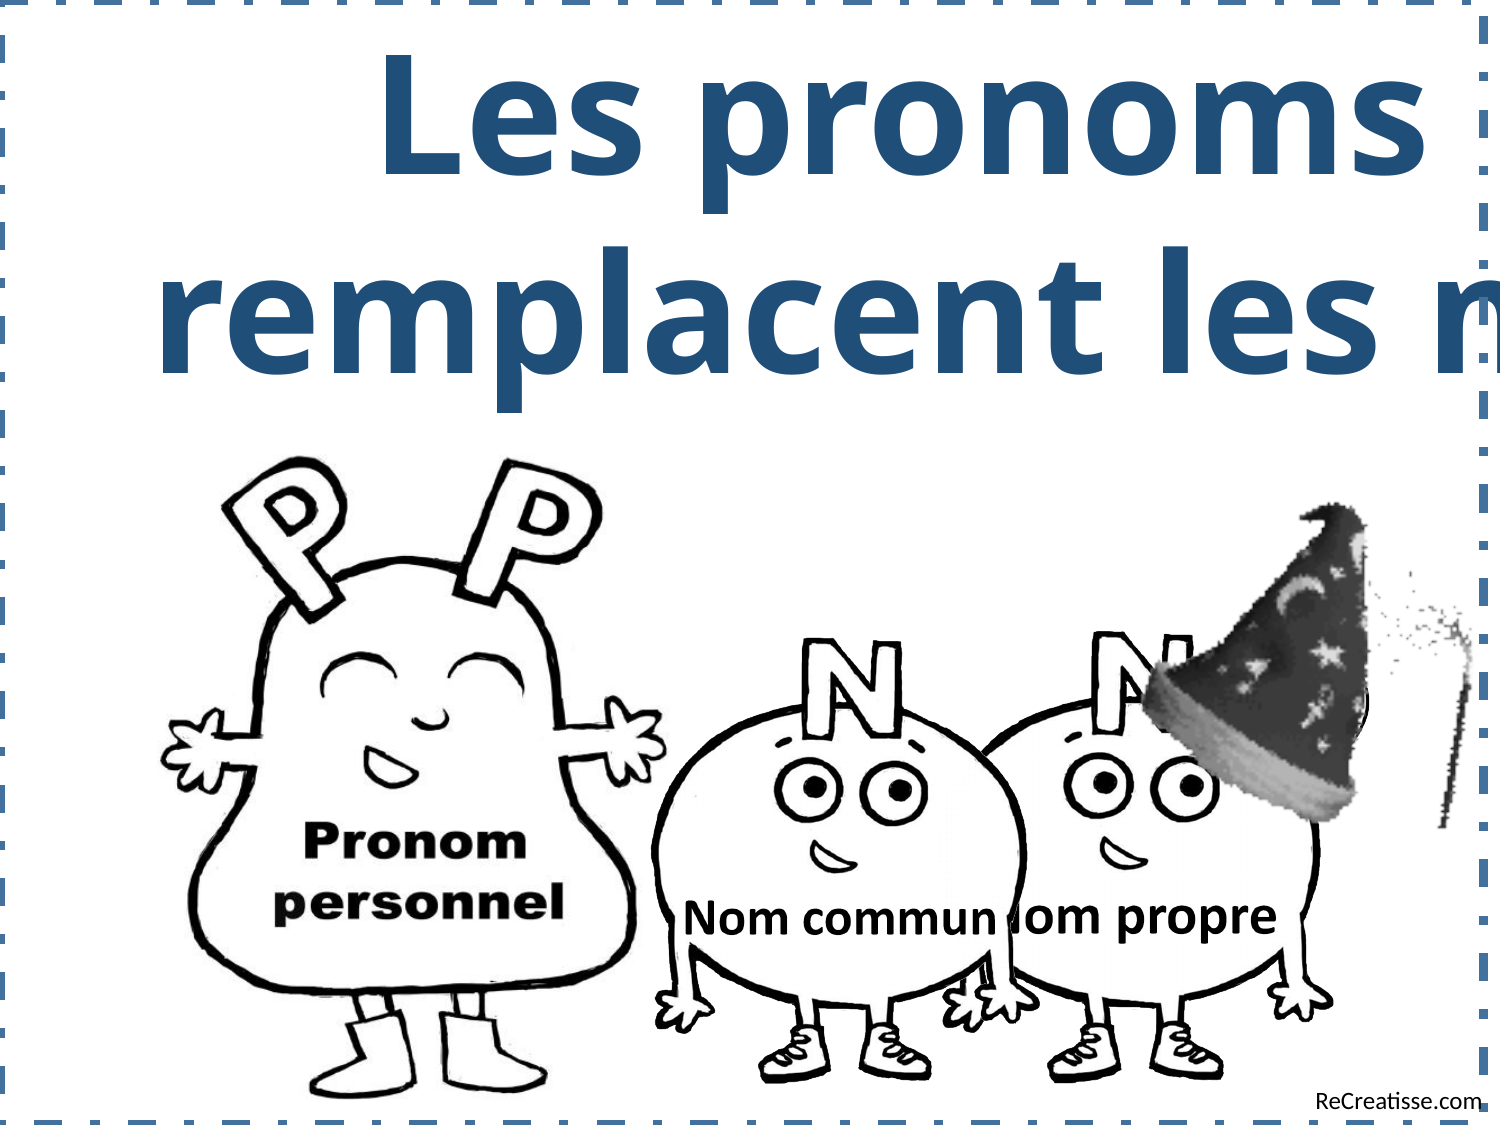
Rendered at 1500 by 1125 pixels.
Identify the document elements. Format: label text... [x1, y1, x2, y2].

text_box ReCreatisse.com [1300, 1077, 1498, 1122]
picture [148, 419, 1500, 1101]
text_box Les pronoms remplacent les noms [92, 0, 1500, 415]
